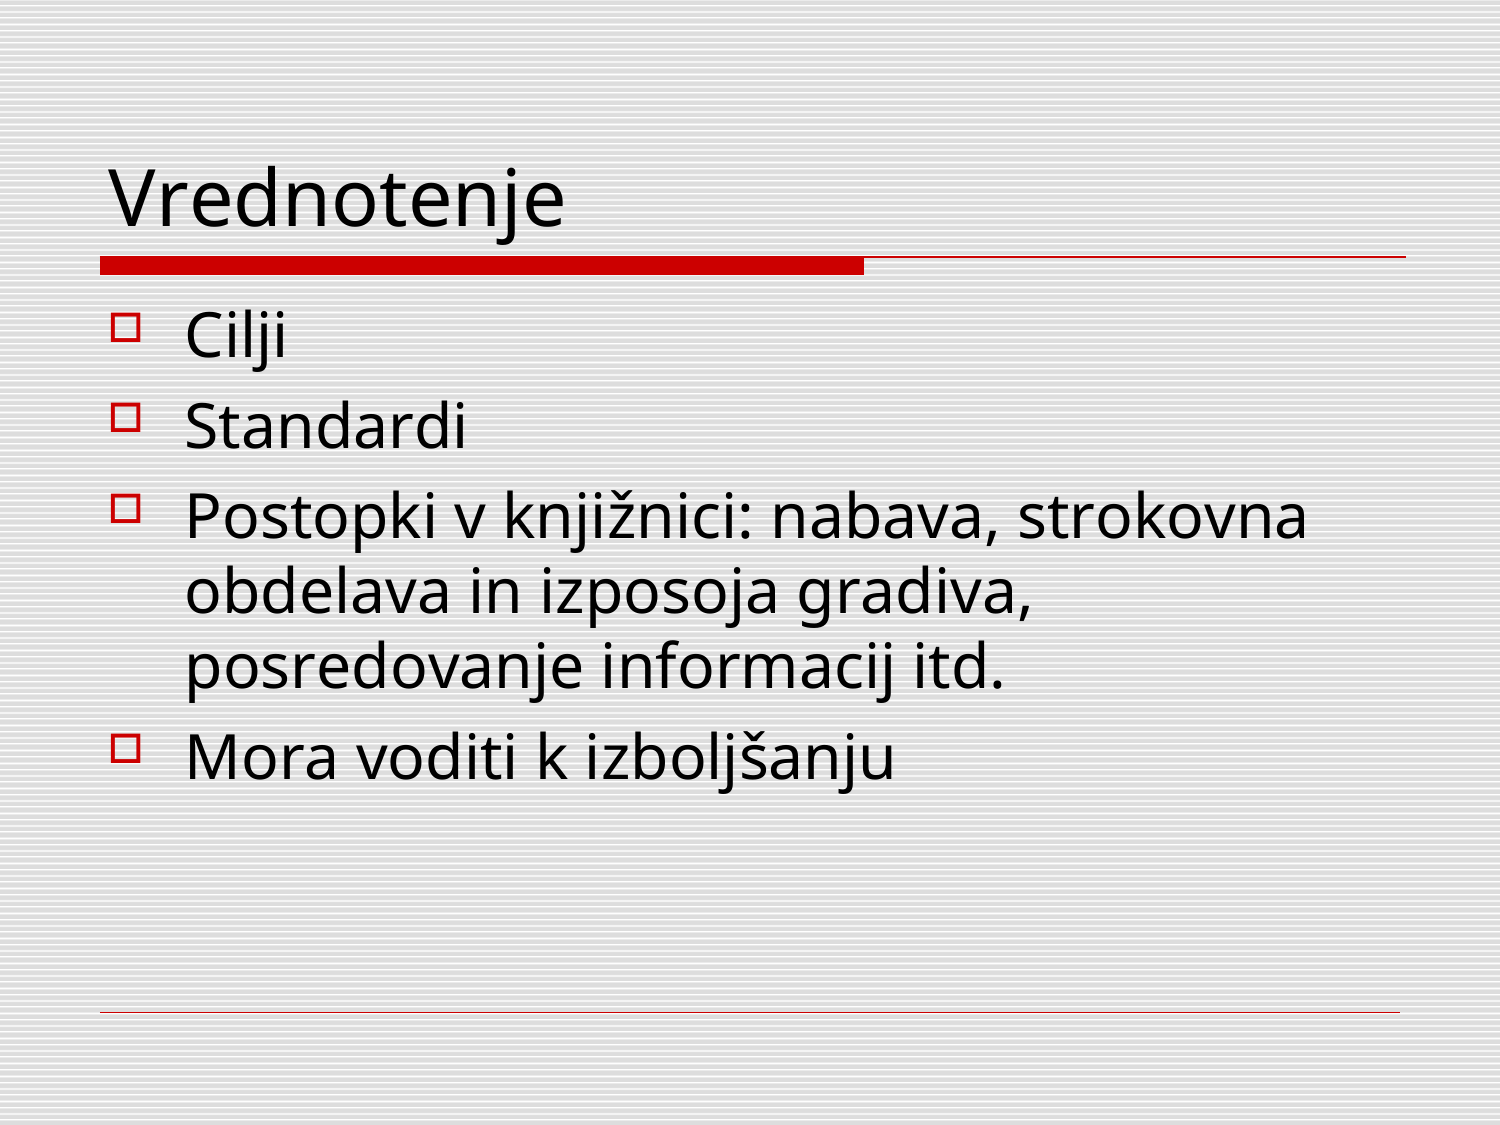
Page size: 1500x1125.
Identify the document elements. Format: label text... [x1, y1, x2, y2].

picture [0, 0, 1500, 1125]
title Vrednotenje [94, 49, 1407, 250]
list Cilji Standardi Postopki v knjižnici: nabava, strokovna obdelava in izposoja gradiva, posredovanje informacij itd. Mora voditi k izboljšanju [92, 287, 1406, 988]
